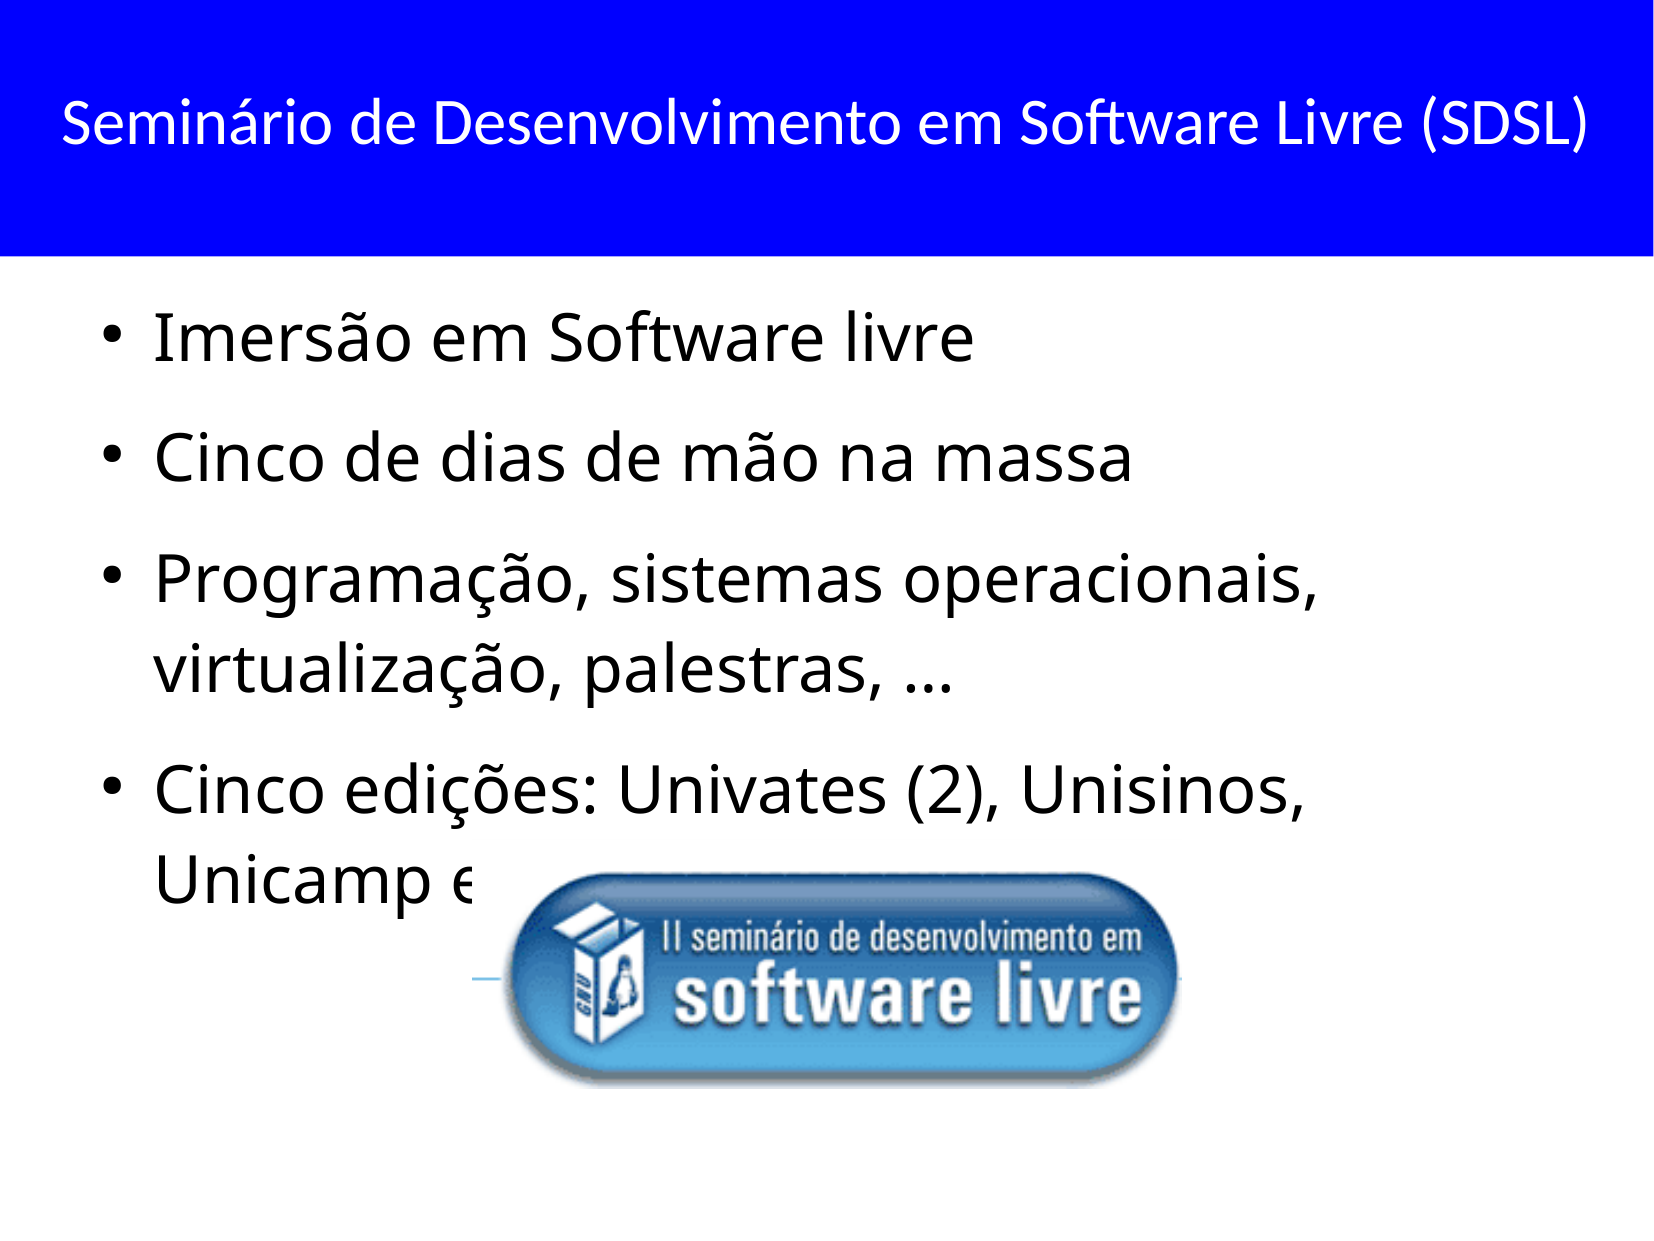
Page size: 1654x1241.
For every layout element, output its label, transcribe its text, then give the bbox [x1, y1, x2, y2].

picture [472, 838, 1182, 1089]
list Imersão em Software livre Cinco de dias de mão na massa Programação, sistemas operacionais, virtualização, palestras, … Cinco edições: Univates (2), Unisinos, Unicamp e UnB [82, 290, 1571, 1109]
title Seminário de Desenvolvimento em Software Livre (SDSL) [0, 0, 1654, 257]
